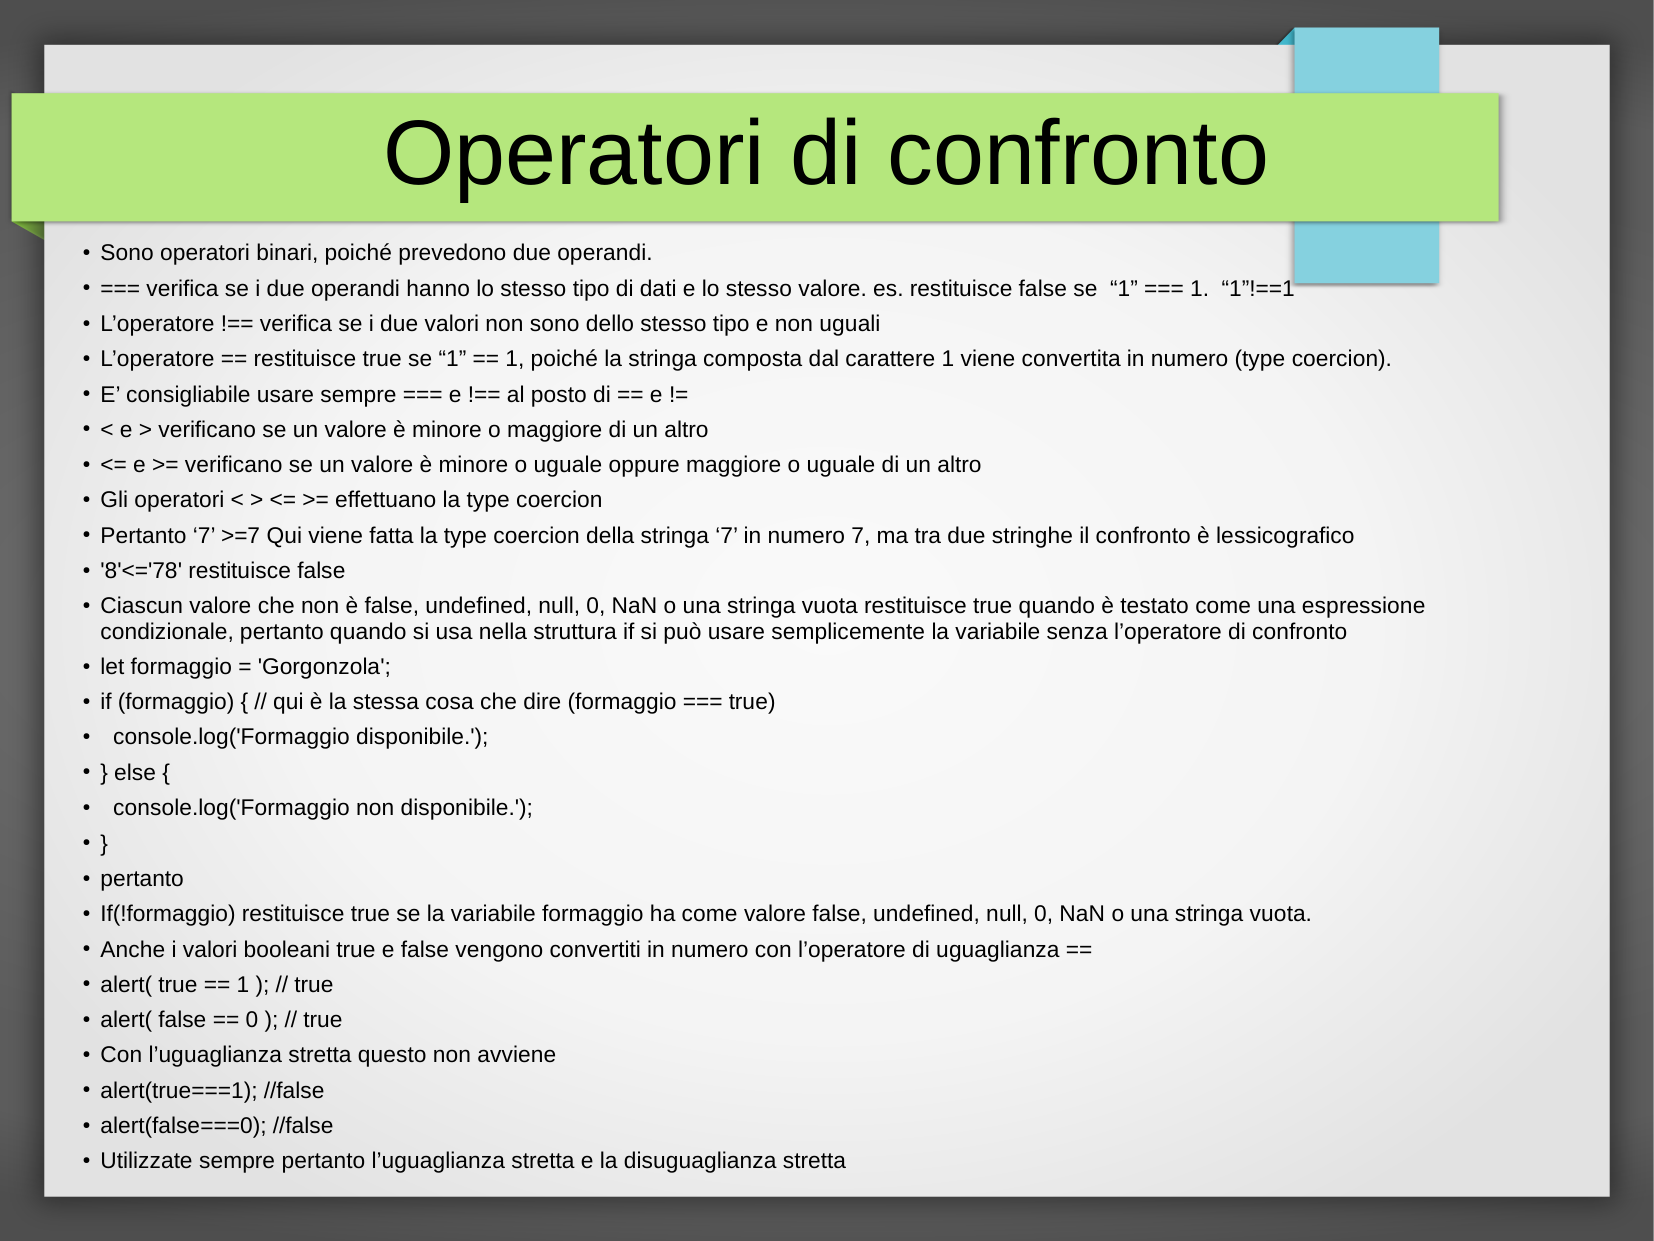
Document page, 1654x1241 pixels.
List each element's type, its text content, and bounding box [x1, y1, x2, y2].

list Sono operatori binari, poiché prevedono due operandi. === verifica se i due operandi hanno lo stesso tipo di dati e lo stesso valore. es. restituisce false se “1” === 1. “1”!==1 L’operatore !== verifica se i due valori non sono dello stesso tipo e non uguali L’operatore == restituisce true se “1” == 1, poiché la stringa composta dal carattere 1 viene convertita in numero (type coercion). E’ consigliabile usare sempre === e !== al posto di == e != < e > verificano se un valore è minore o maggiore di un altro <= e >= verificano se un valore è minore o uguale oppure maggiore o uguale di un altro Gli operatori < > <= >= effettuano la type coercion Pertanto ‘7’ >=7 Qui viene fatta la type coercion della stringa ‘7’ in numero 7, ma tra due stringhe il confronto è lessicografico '8'<='78' restituisce false Ciascun valore che non è false, undefined, null, 0, NaN o una stringa vuota restituisce true quando è testato come una espressione condizionale, pertanto quando si usa nella struttura if si può usare semplicemente la variabile senza l’operatore di confronto let formaggio = 'Gorgonzola'; if (formaggio) { // qui è la stessa cosa che dire (formaggio === true) console.log('Formaggio disponibile.'); } else { console.log('Formaggio non disponibile.'); } pertanto If(!formaggio) restituisce true se la variabile formaggio ha come valore false, undefined, null, 0, NaN o una stringa vuota. Anche i valori booleani true e false vengono convertiti in numero con l’operatore di uguaglianza == alert( true == 1 ); // true alert( false == 0 ); // true Con l’uguaglianza stretta questo non avviene alert(true===1); //false alert(false===0); //false Utilizzate sempre pertanto l’uguaglianza stretta e la disuguaglianza stretta [76, 240, 1565, 1193]
title Operatori di confronto [82, 49, 1571, 257]
picture [0, 0, 1654, 1241]
